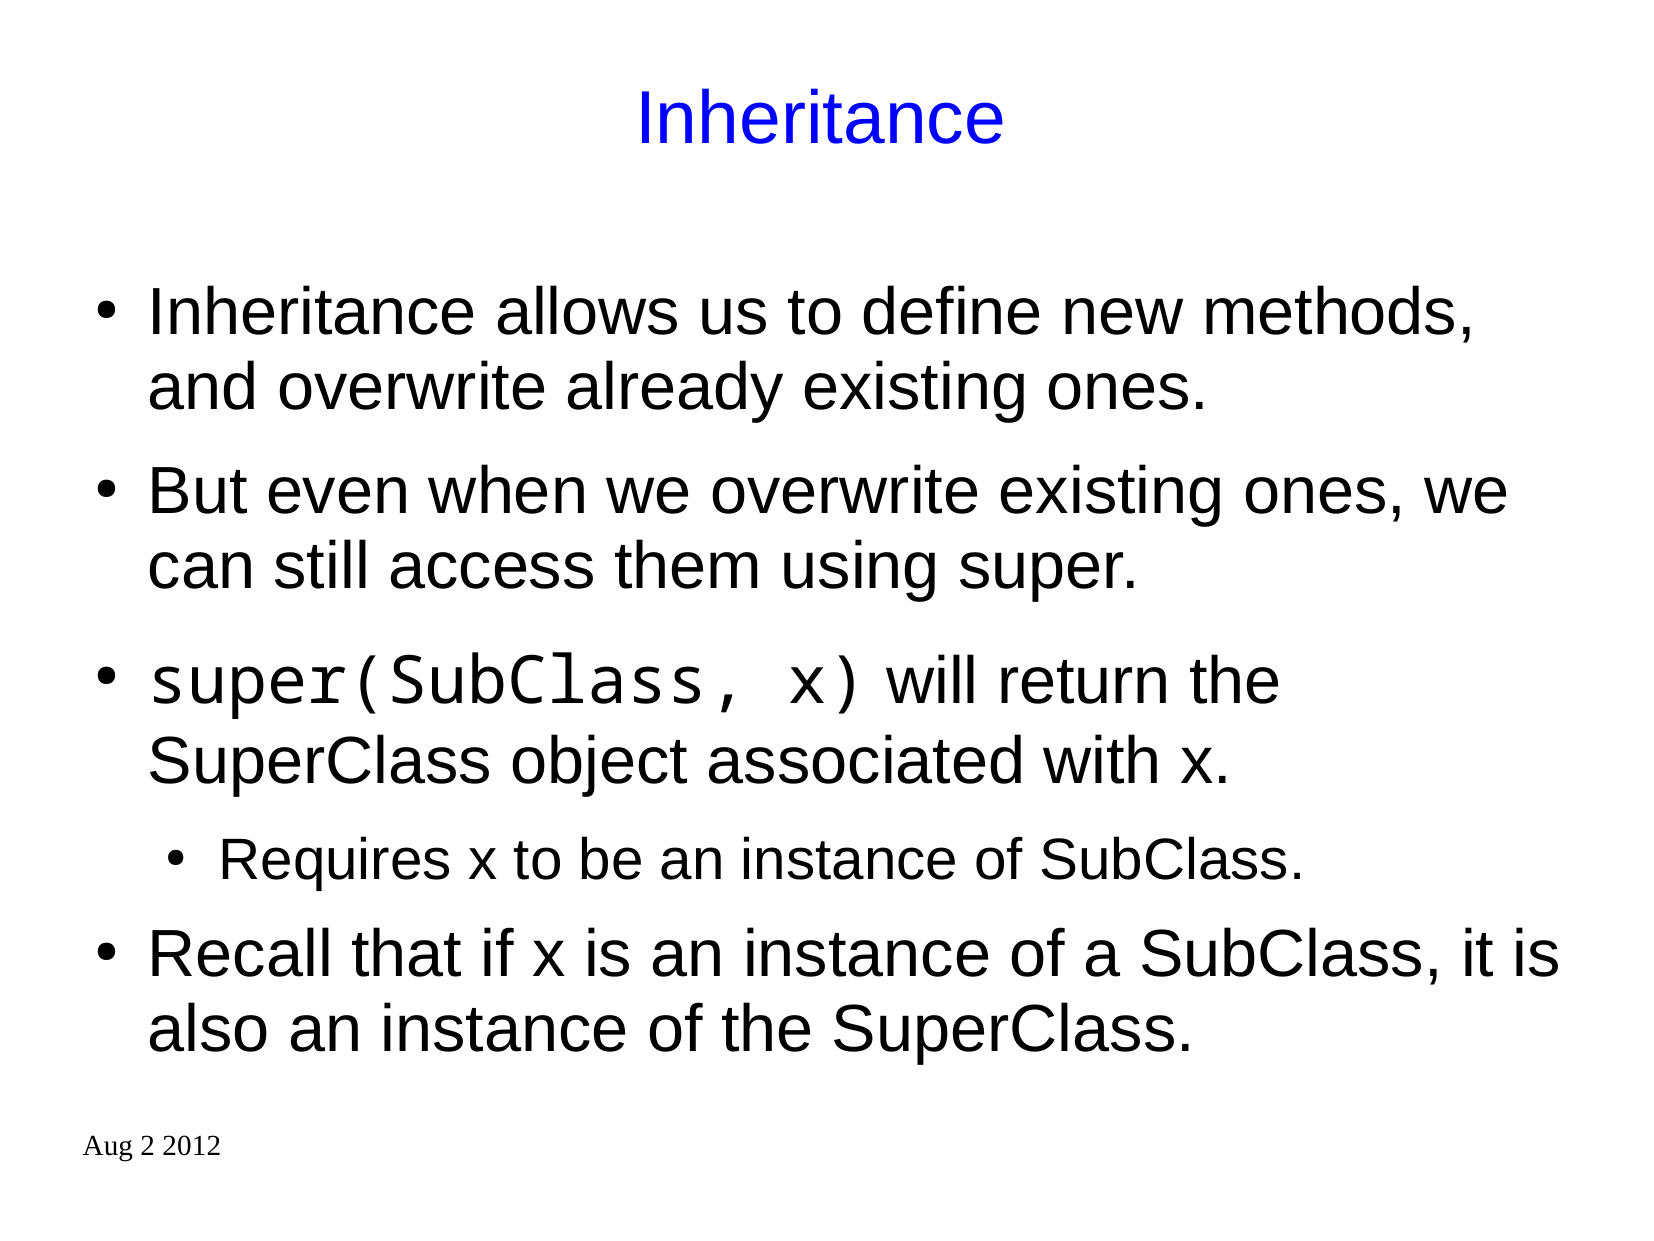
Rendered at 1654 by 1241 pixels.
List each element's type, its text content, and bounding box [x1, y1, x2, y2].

title Inheritance [76, 58, 1565, 178]
list Inheritance allows us to define new methods, and overwrite already existing ones. But even when we overwrite existing ones, we can still access them using super. super(SubClass, x) will return the SuperClass object associated with x. Requires x to be an instance of SubClass. Recall that if x is an instance of a SubClass, it is also an instance of the SuperClass. [76, 274, 1565, 1093]
